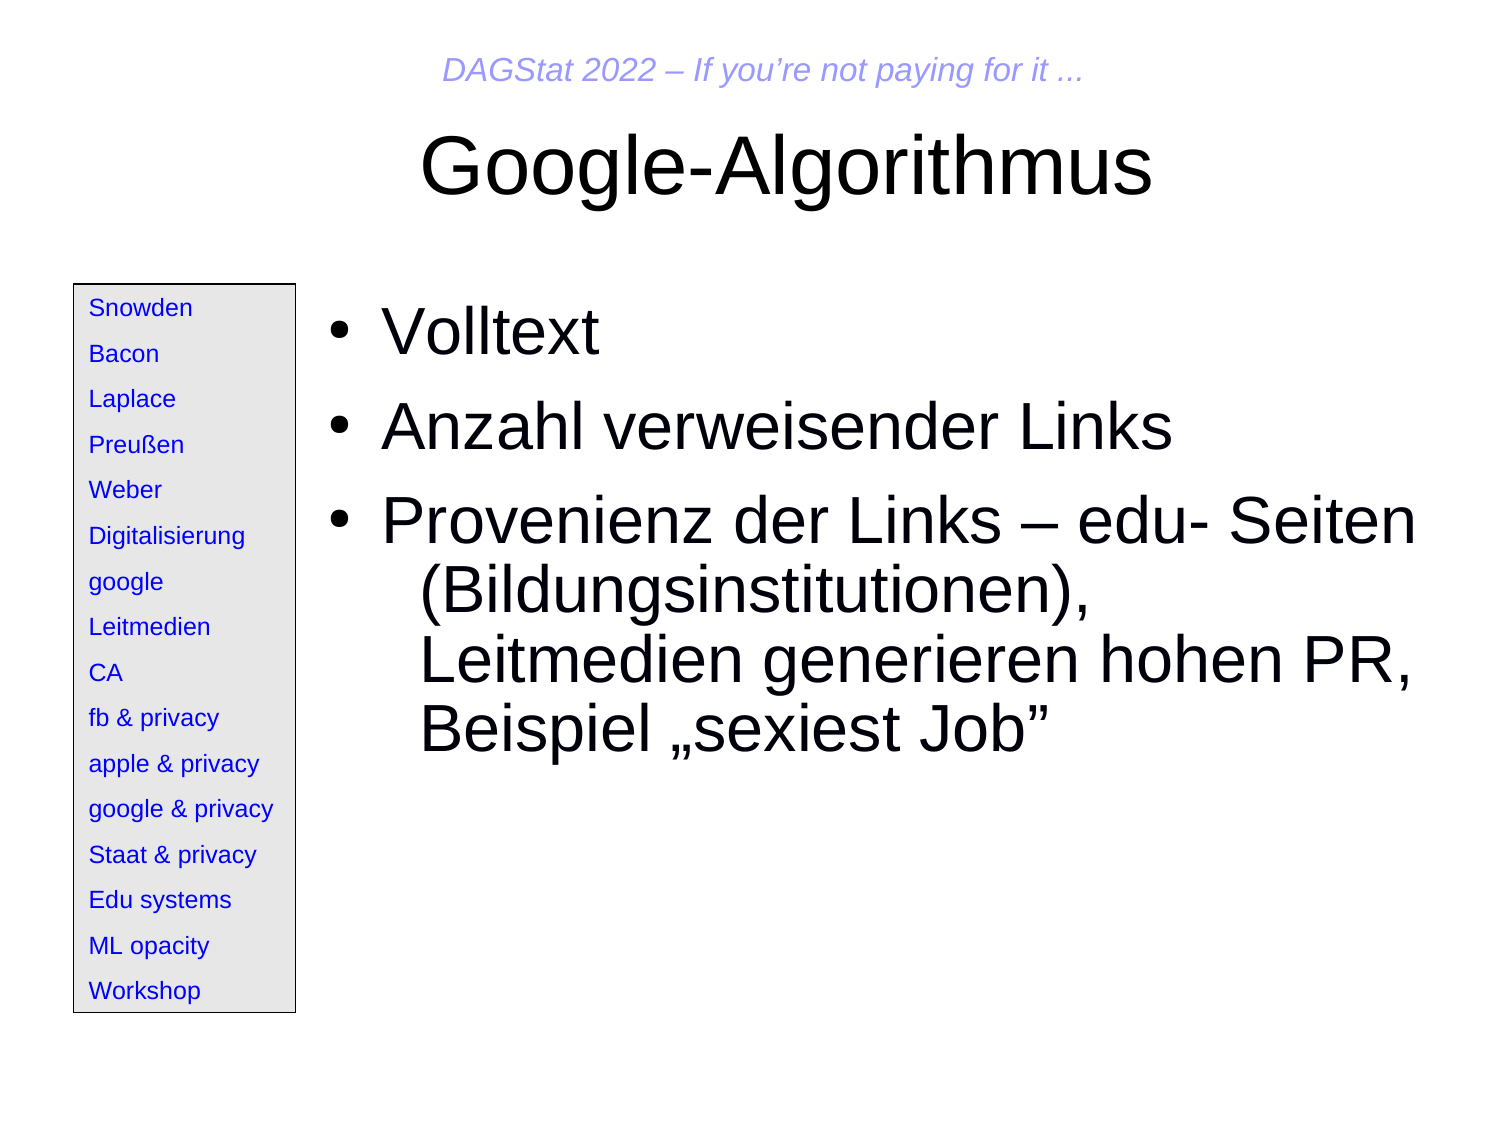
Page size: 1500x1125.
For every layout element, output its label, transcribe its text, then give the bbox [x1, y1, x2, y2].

title Google-Algorithmus [112, 75, 1462, 263]
subtitle Volltext Anzahl verweisender Links Provenienz der Links – edu- Seiten (Bildungsinstitutionen), Leitmedien generieren hohen PR, Beispiel „sexiest Job” [327, 299, 1426, 766]
